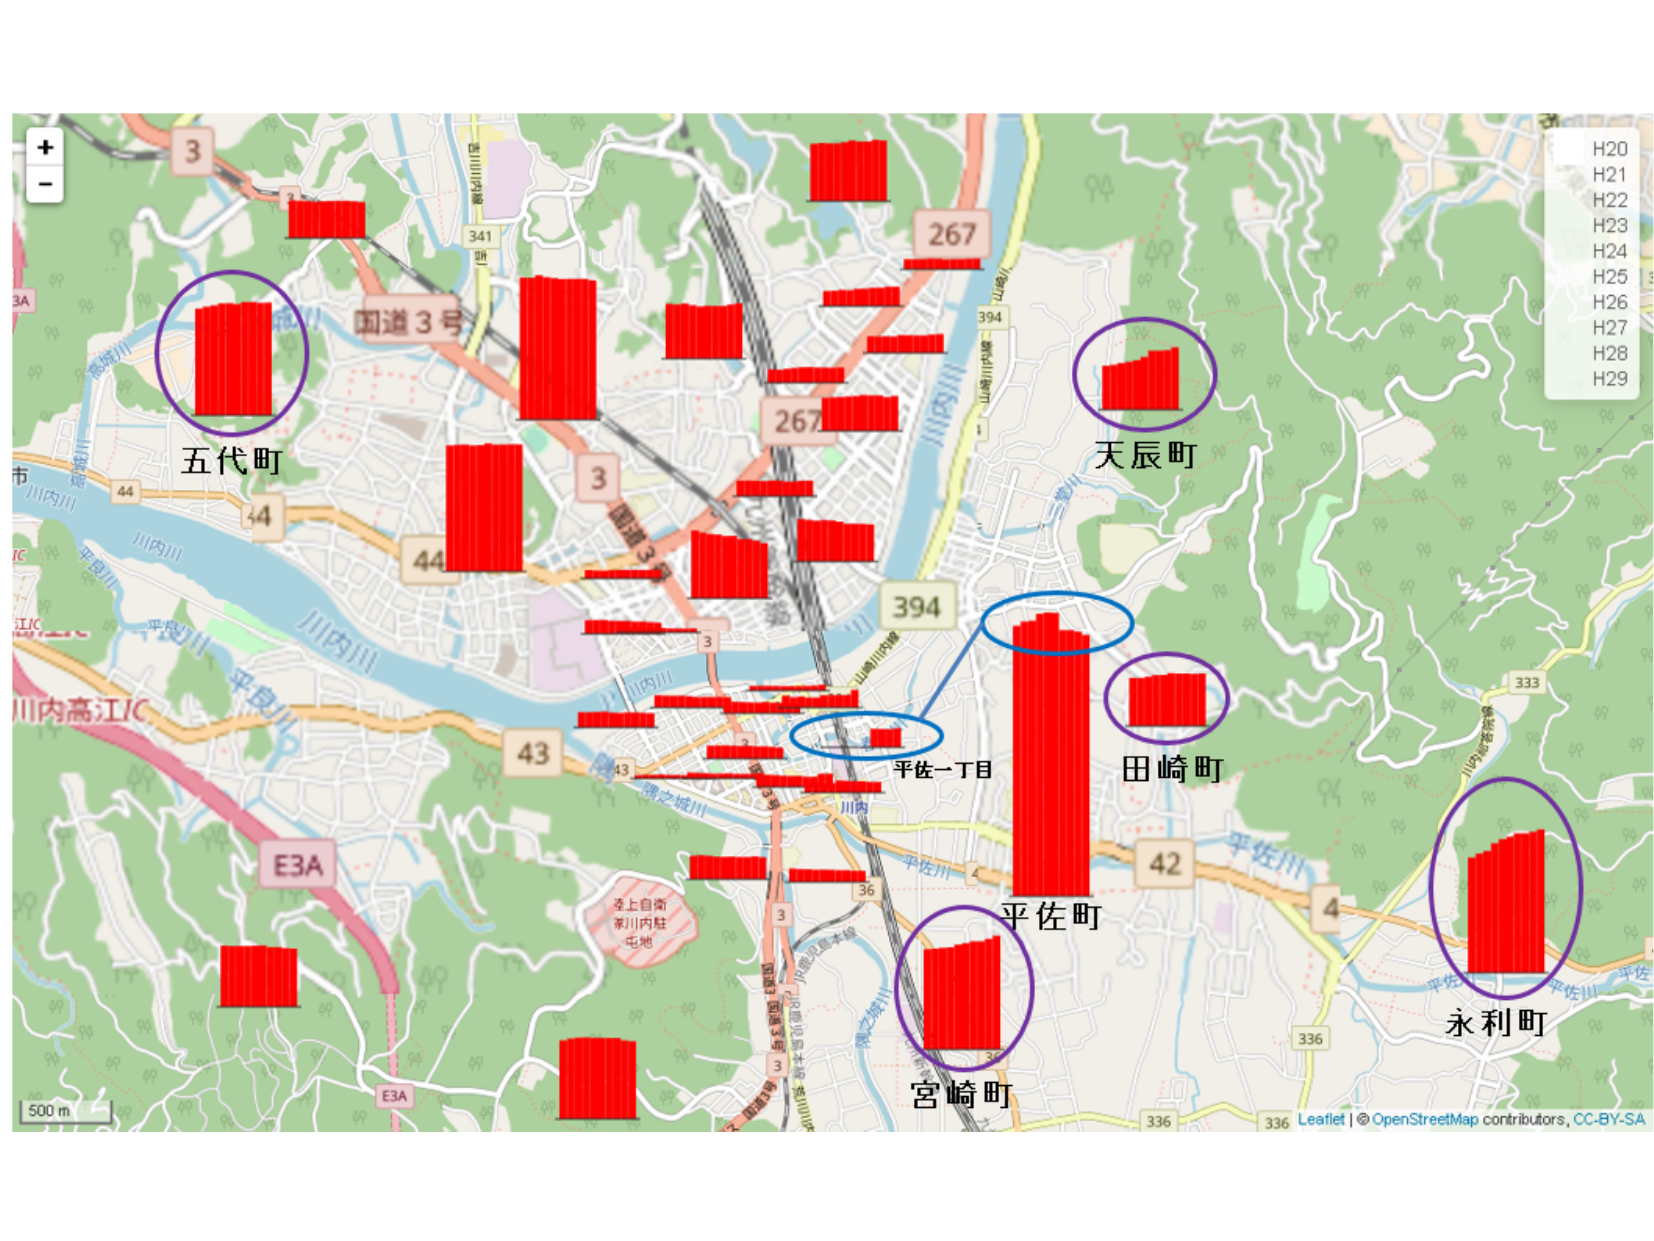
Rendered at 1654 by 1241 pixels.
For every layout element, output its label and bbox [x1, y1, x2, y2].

picture [11, 112, 1654, 1132]
